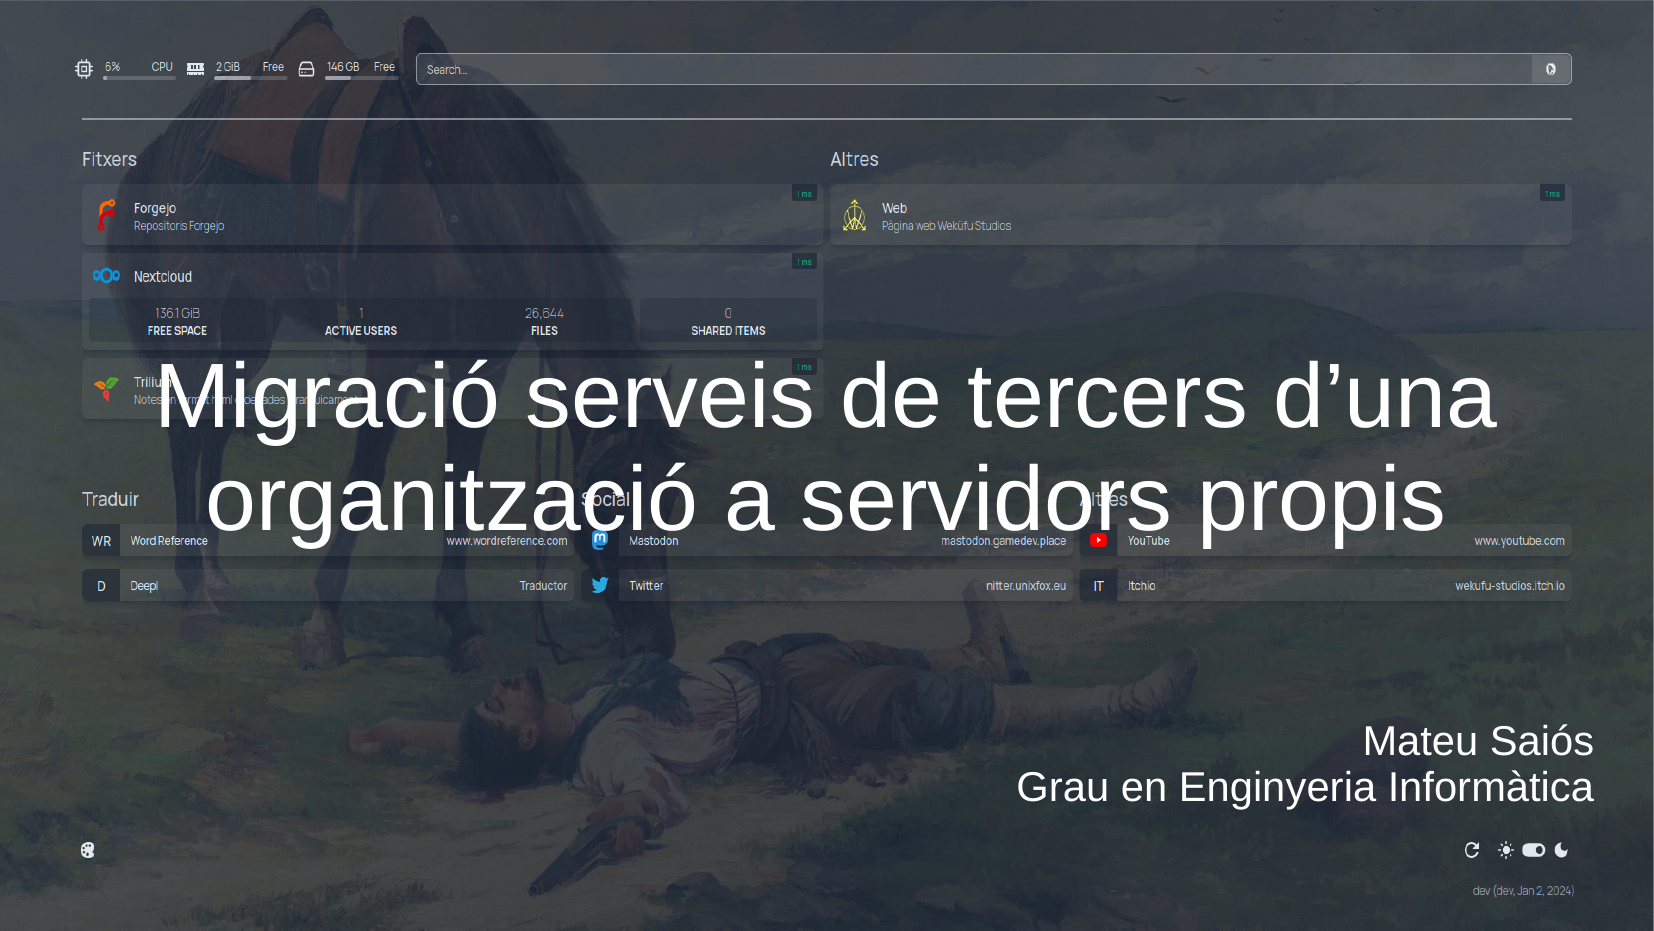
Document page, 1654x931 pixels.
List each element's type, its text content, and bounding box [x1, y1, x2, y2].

subtitle Mateu Saiós Grau en Enginyeria Informàtica [58, 642, 1595, 886]
picture [0, 0, 1654, 931]
title Migració serveis de tercers d’una organització a servidors propis [58, 261, 1595, 633]
